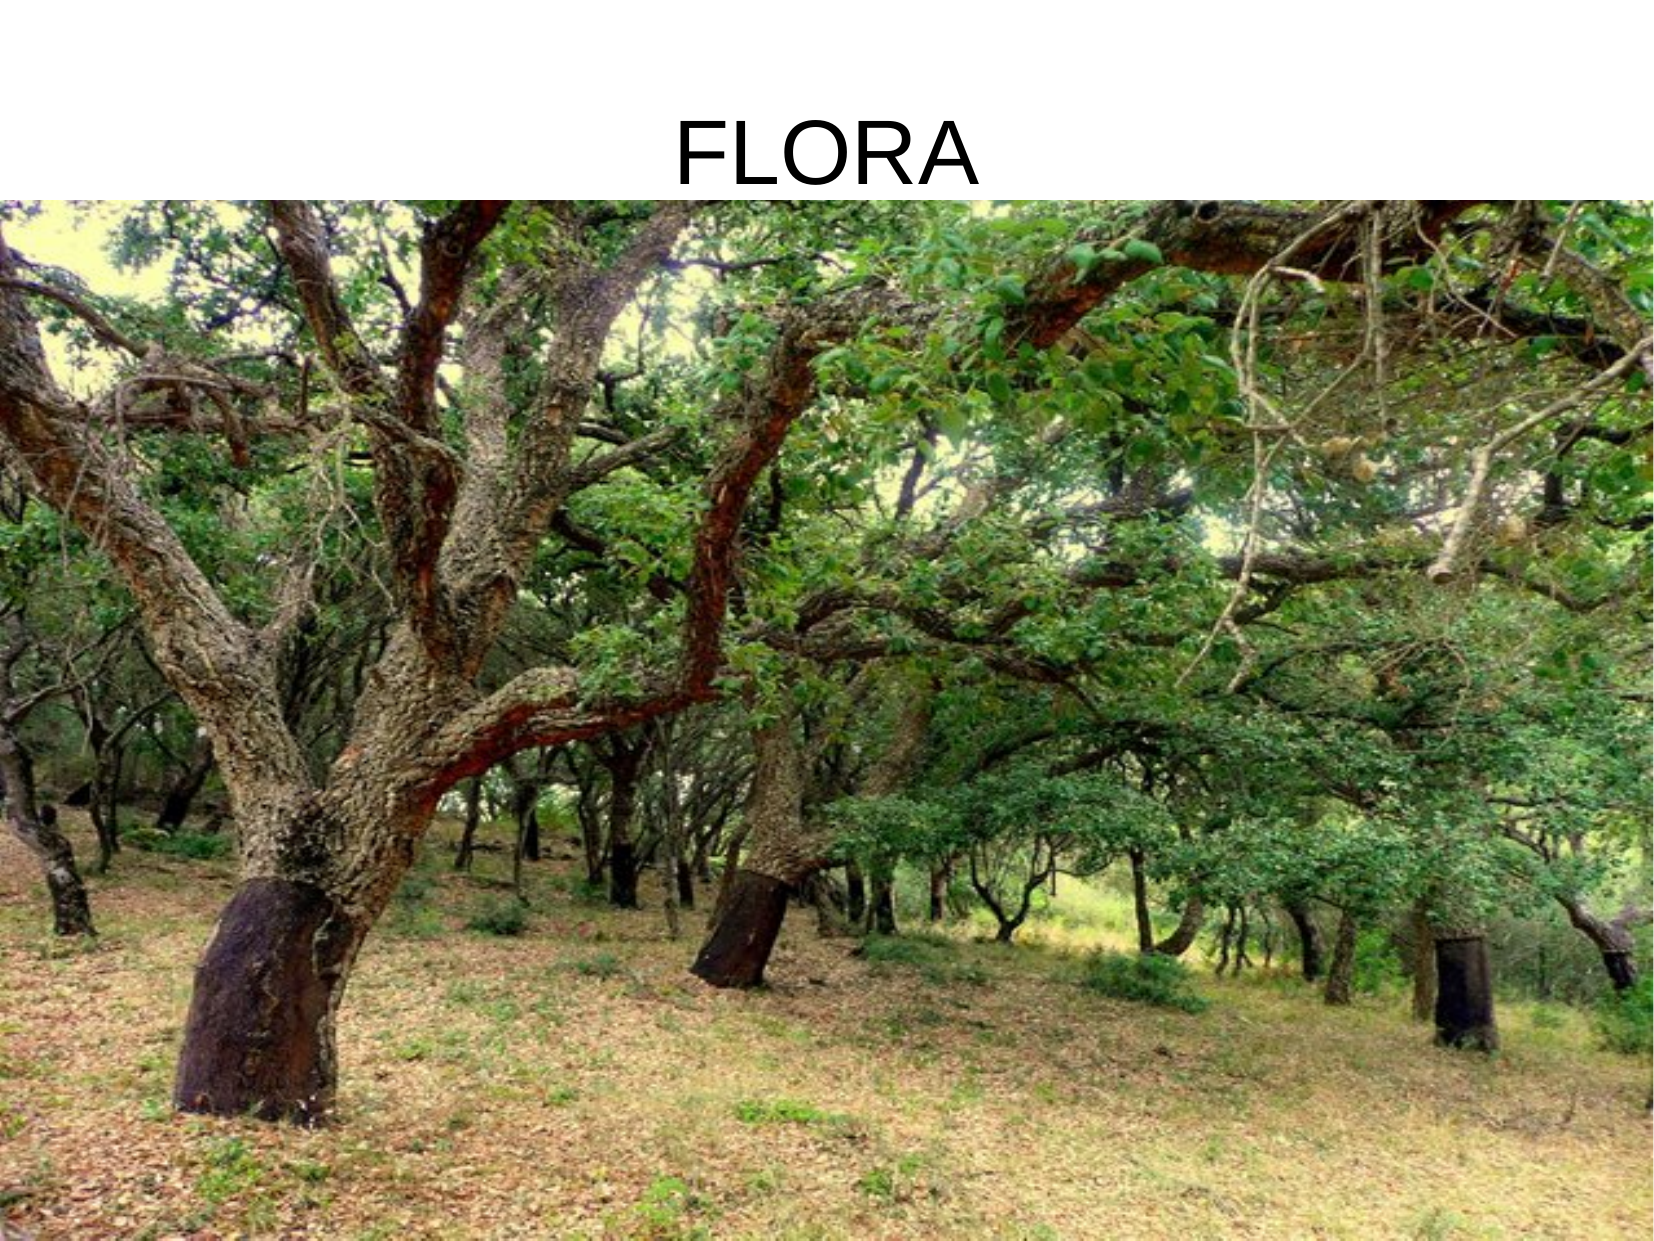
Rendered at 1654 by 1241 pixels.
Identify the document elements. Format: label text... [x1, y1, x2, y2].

picture [0, 200, 1654, 1241]
title FLORA [82, 49, 1571, 200]
